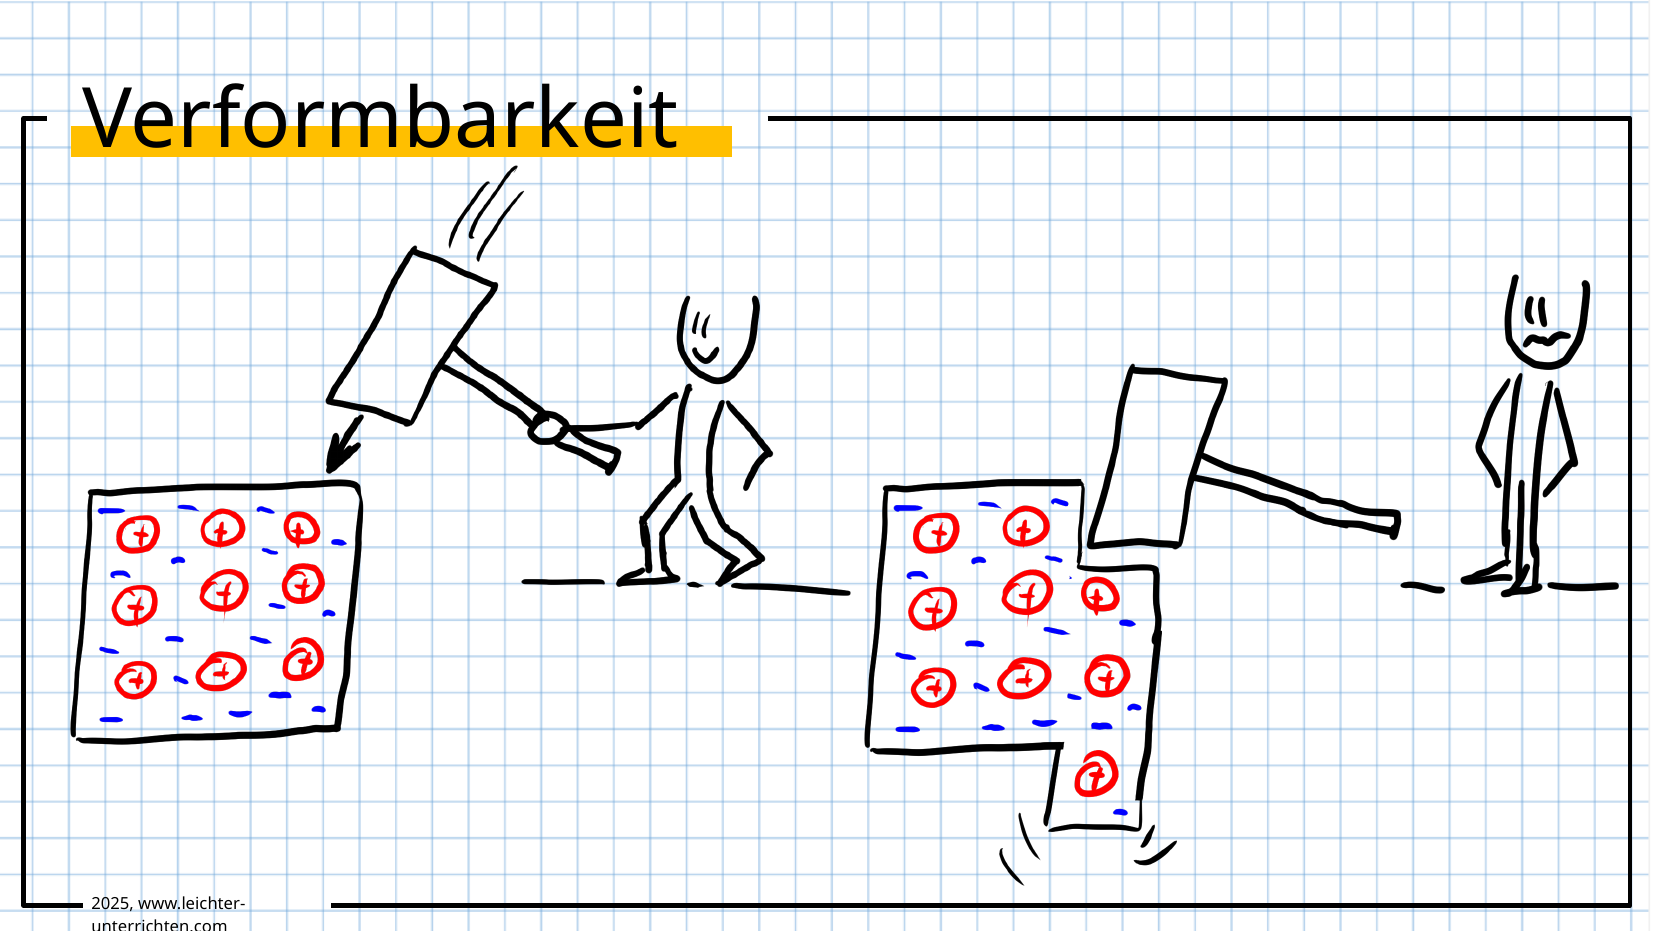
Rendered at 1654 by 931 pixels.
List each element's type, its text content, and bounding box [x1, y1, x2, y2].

title Verformbarkeit [82, 0, 1158, 241]
picture [0, 0, 1651, 931]
picture [203, 924, 209, 931]
